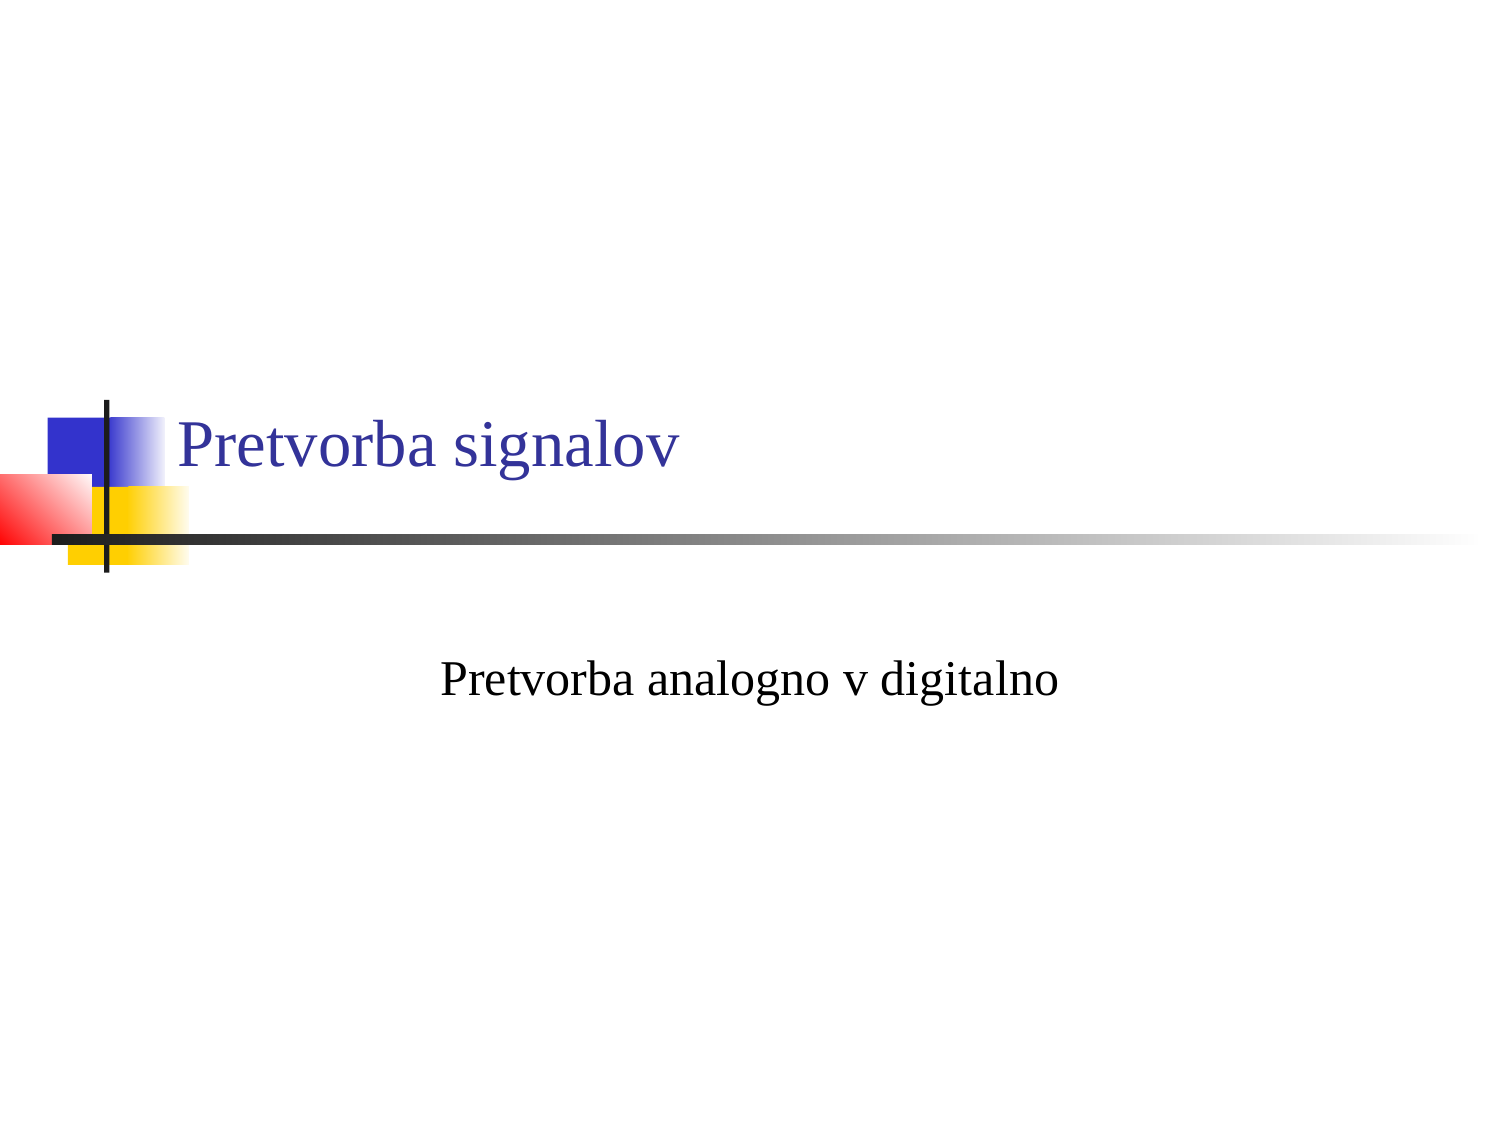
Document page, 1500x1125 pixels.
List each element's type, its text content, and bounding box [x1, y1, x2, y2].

title Pretvorba signalov [162, 299, 1438, 488]
subtitle Pretvorba analogno v digitalno [225, 637, 1276, 926]
